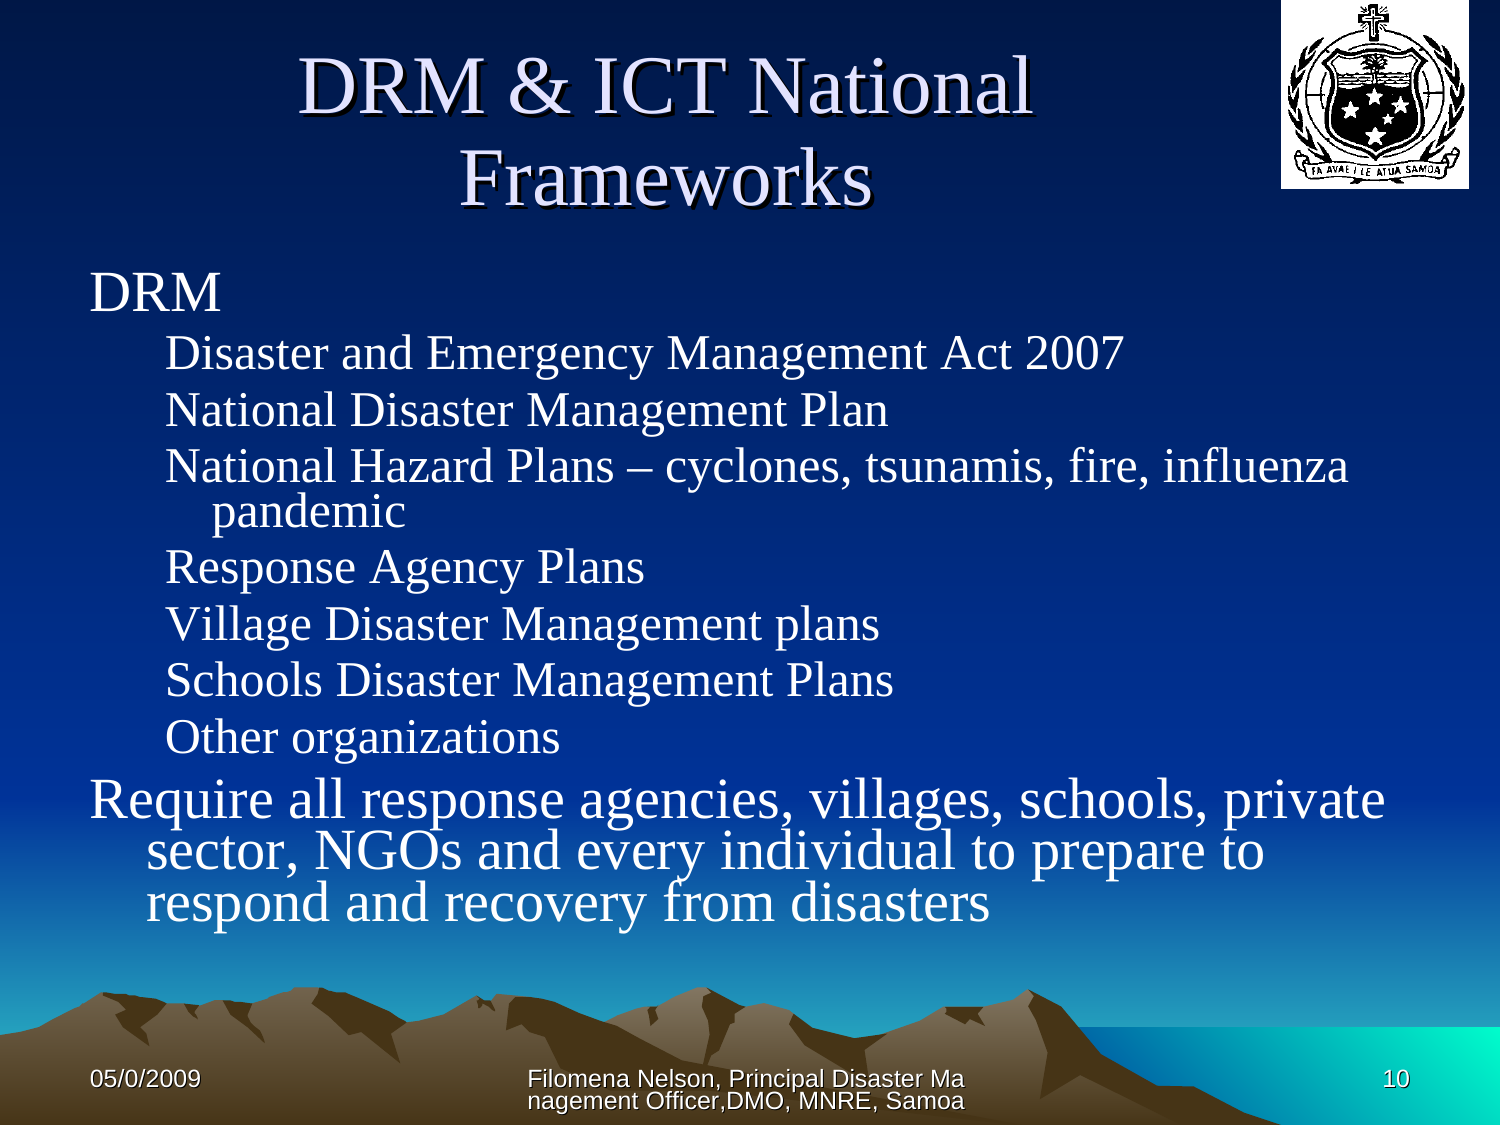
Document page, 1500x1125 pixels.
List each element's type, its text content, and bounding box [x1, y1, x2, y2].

title DRM & ICT National Frameworks [74, 23, 1258, 239]
picture [1281, 0, 1469, 190]
list DRM Disaster and Emergency Management Act 2007 National Disaster Management Plan National Hazard Plans – cyclones, tsunamis, fire, influenza pandemic Response Agency Plans Village Disaster Management plans Schools Disaster Management Plans Other organizations Require all response agencies, villages, schools, private sector, NGOs and every individual to prepare to respond and recovery from disasters [75, 262, 1426, 1001]
